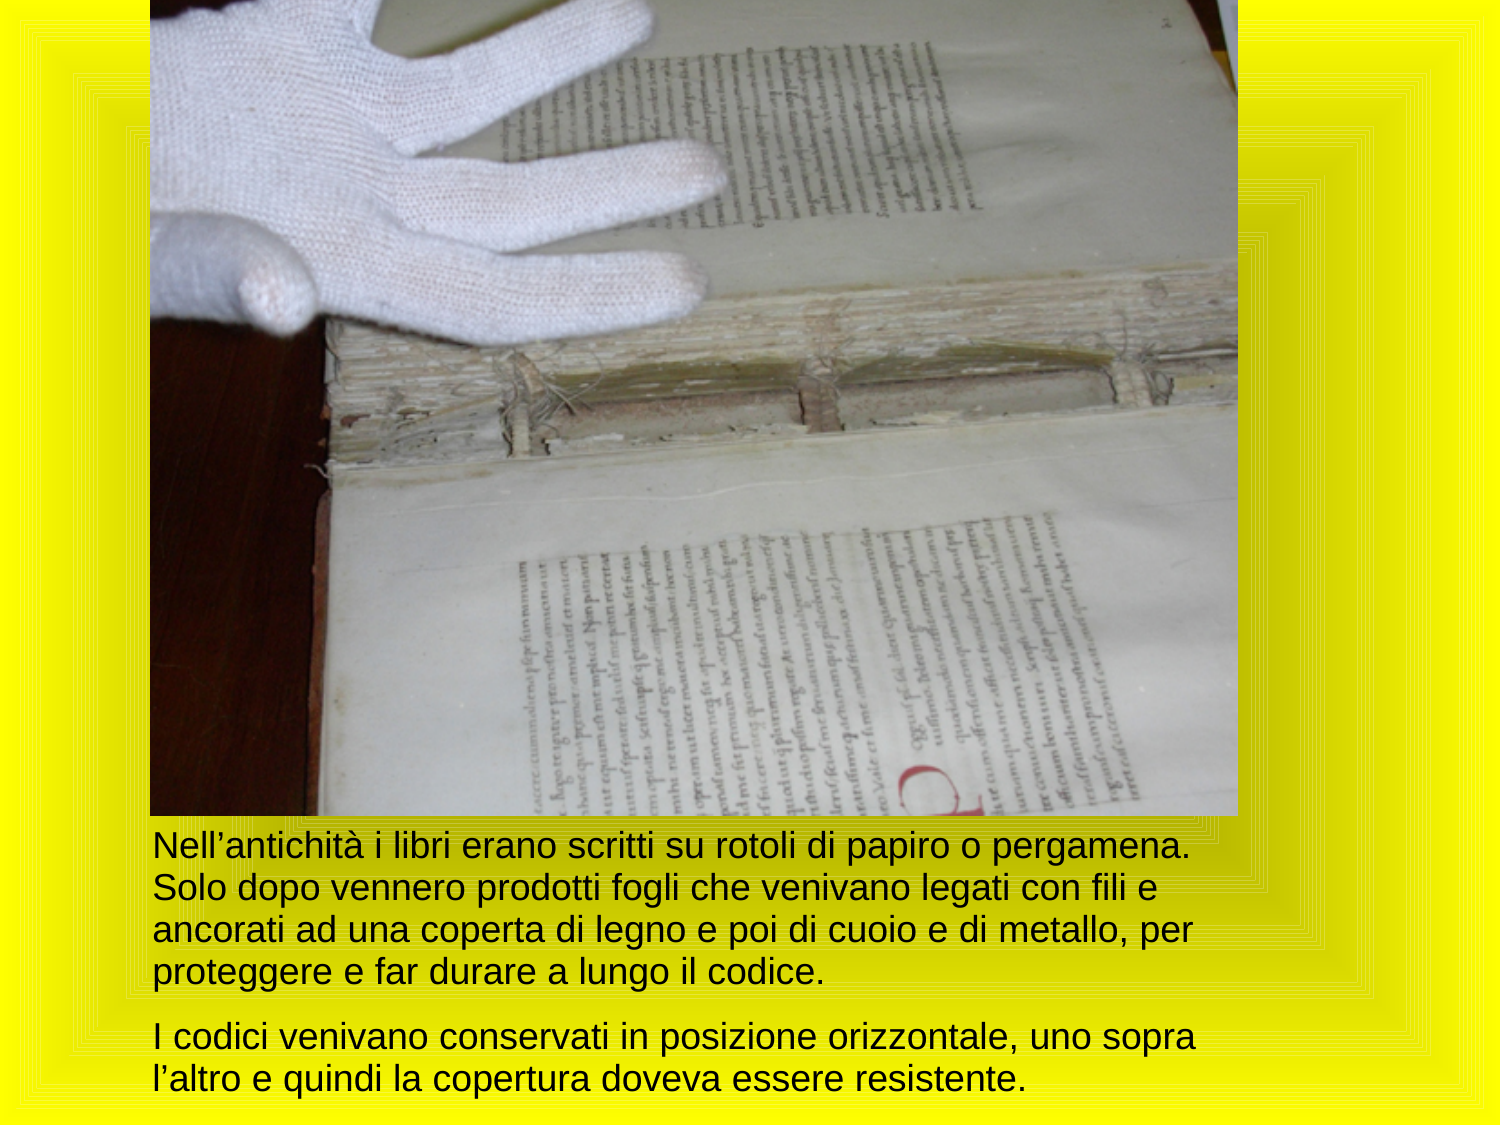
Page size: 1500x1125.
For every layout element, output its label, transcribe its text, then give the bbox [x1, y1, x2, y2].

text_box Nell’antichità i libri erano scritti su rotoli di papiro o pergamena. Solo dopo vennero prodotti fogli che venivano legati con fili e ancorati ad una coperta di legno e poi di cuoio e di metallo, per proteggere e far durare a lungo il codice. I codici venivano conservati in posizione orizzontale, uno sopra l’altro e quindi la copertura doveva essere resistente. [137, 816, 1288, 1108]
picture [150, 0, 1238, 816]
